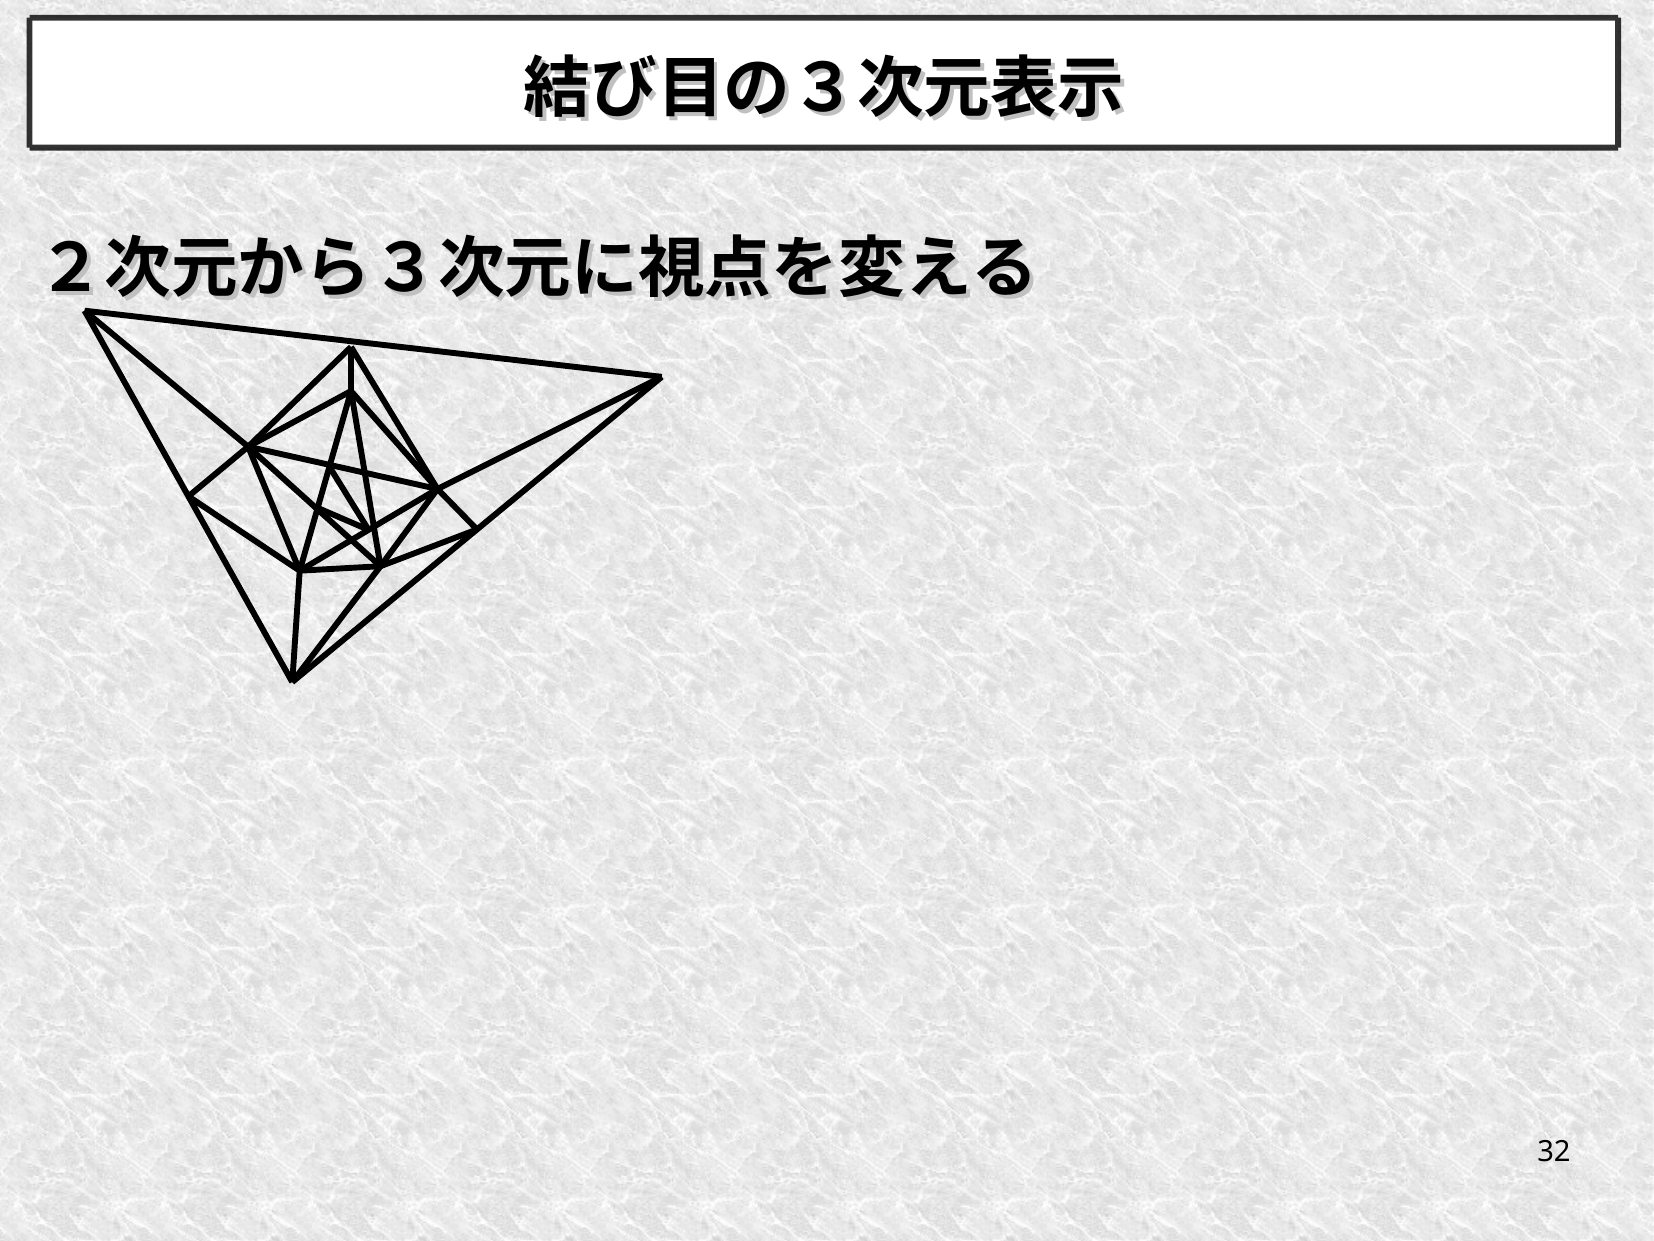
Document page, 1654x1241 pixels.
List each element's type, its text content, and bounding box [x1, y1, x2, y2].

text_box ２次元から３次元に視点を変える [22, 206, 1137, 302]
text_box 結び目の３次元表示 [29, 17, 1619, 148]
picture [0, 0, 1654, 1241]
